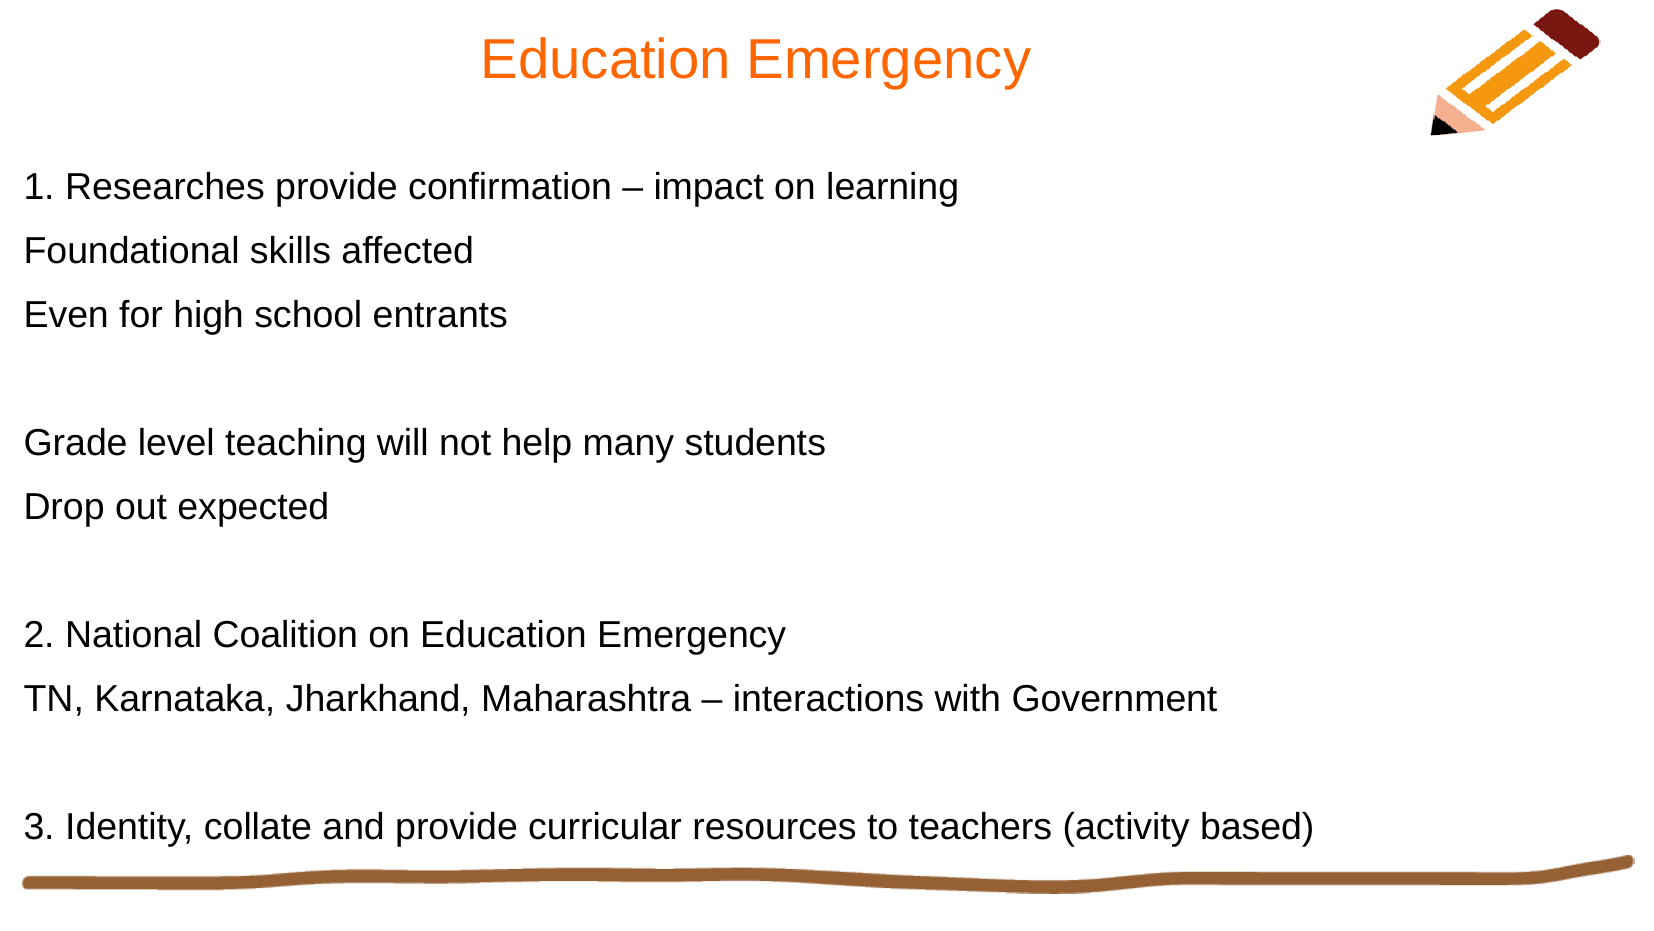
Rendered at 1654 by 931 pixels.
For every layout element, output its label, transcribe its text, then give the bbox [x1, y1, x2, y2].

list 1. Researches provide confirmation – impact on learning Foundational skills affected Even for high school entrants Grade level teaching will not help many students Drop out expected 2. National Coalition on Education Emergency TN, Karnataka, Jharkhand, Maharashtra – interactions with Government 3. Identity, collate and provide curricular resources to teachers (activity based) [23, 165, 1583, 851]
title Education Emergency [82, 5, 1430, 113]
picture [22, 855, 1635, 894]
picture [1430, 9, 1601, 136]
